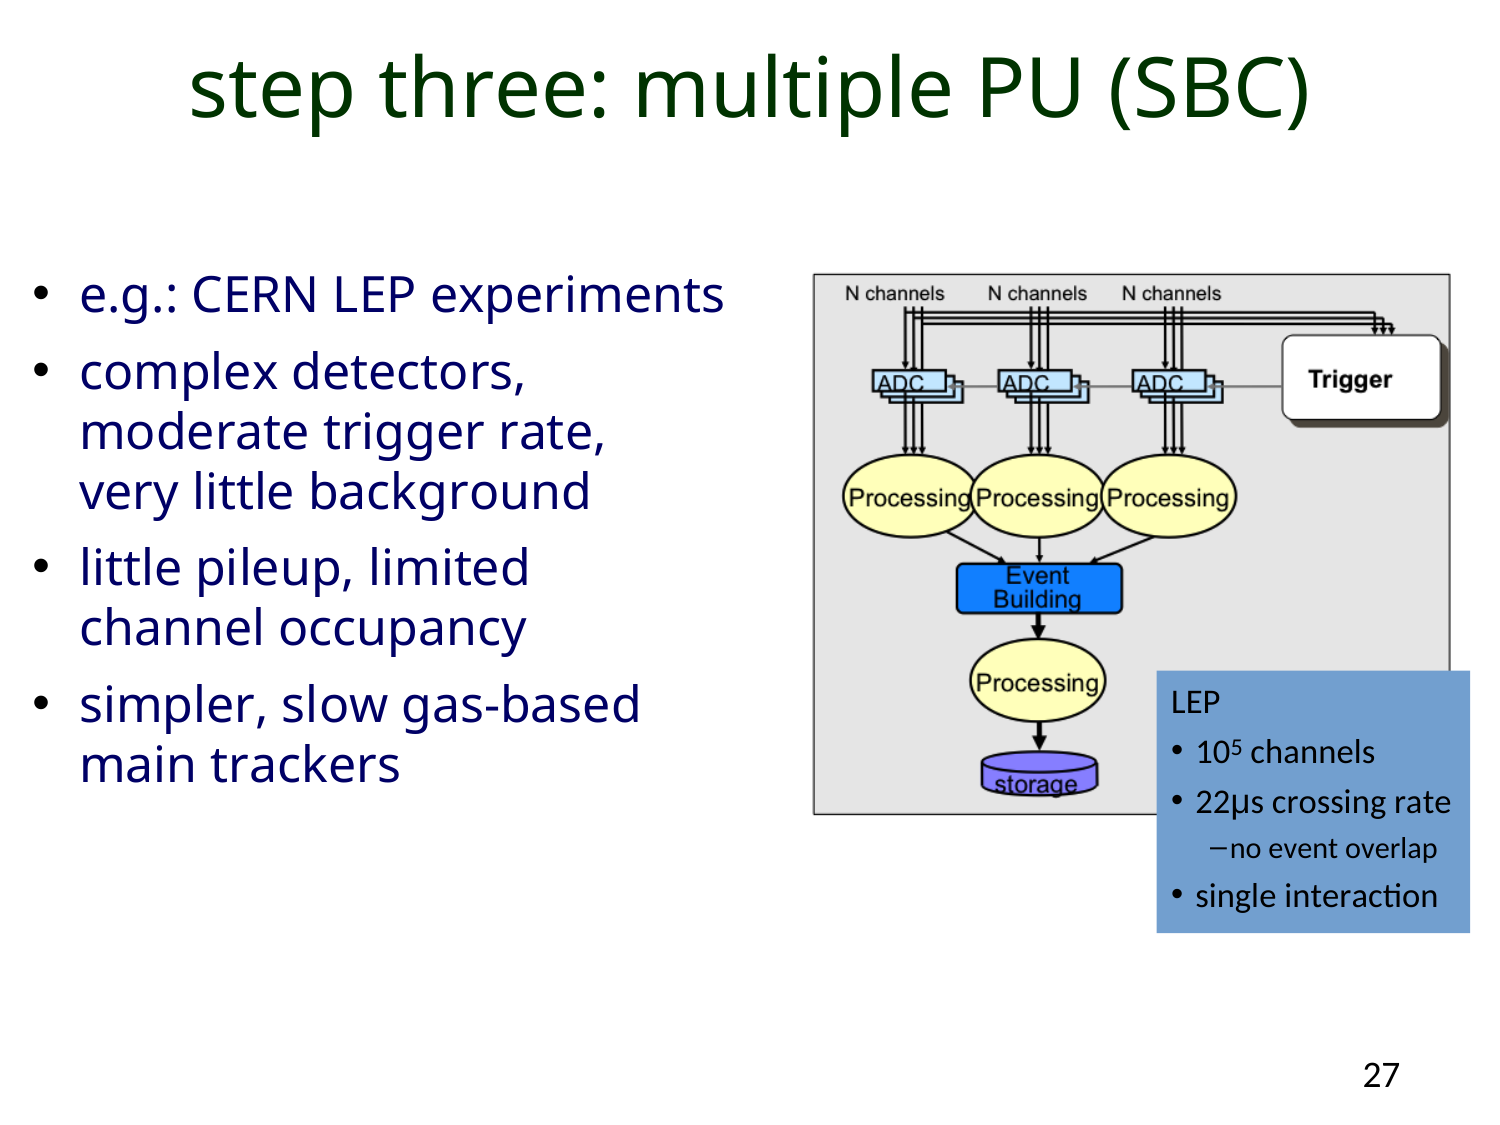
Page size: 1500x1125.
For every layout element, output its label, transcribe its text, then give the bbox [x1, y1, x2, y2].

title step three: multiple PU (SBC) [6, 0, 1495, 169]
list LEP 105 channels 22μs crossing rate no event overlap single interaction [1156, 670, 1471, 934]
list e.g.: CERN LEP experiments complex detectors, moderate trigger rate, very little background little pileup, limited channel occupancy simpler, slow gas-based main trackers [17, 254, 744, 954]
picture [810, 269, 1452, 819]
